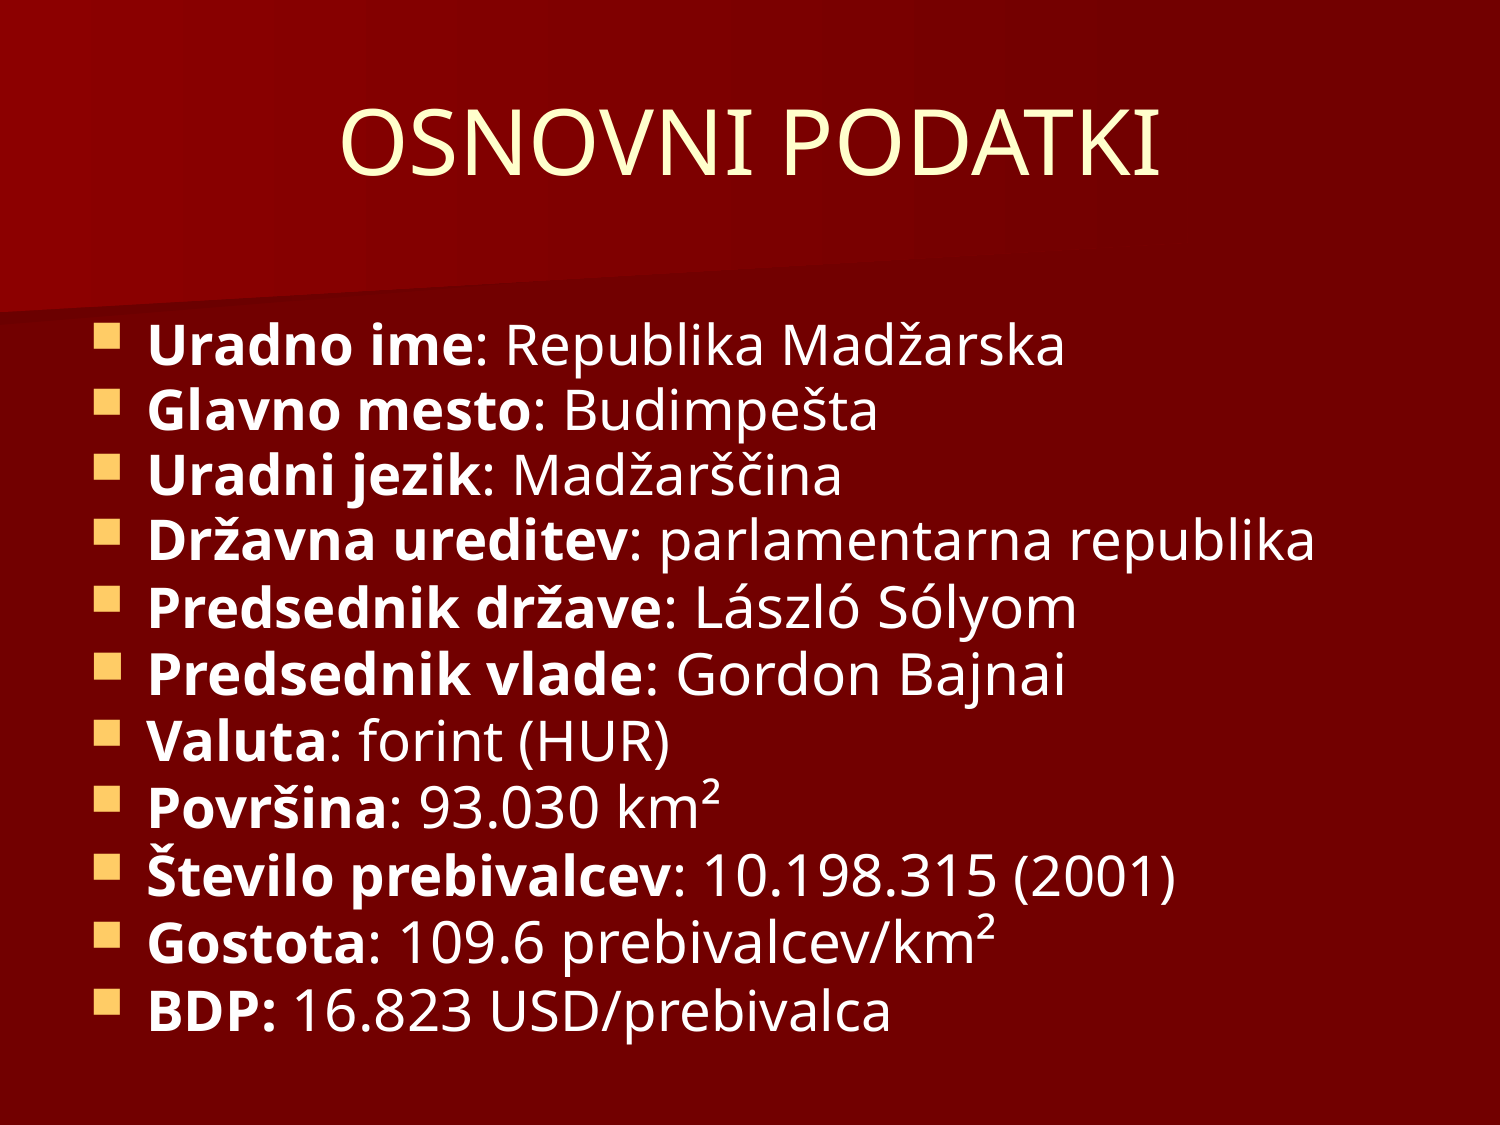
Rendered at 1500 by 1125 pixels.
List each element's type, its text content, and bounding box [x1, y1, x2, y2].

list Uradno ime: Republika Madžarska Glavno mesto: Budimpešta Uradni jezik: Madžarščina Državna ureditev: parlamentarna republika Predsednik države: László Sólyom Predsednik vlade: Gordon Bajnai Valuta: forint (HUR) Površina: 93.030 km² Število prebivalcev: 10.198.315 (2001) Gostota: 109.6 prebivalcev/km² BDP: 16.823 USD/prebivalca [75, 314, 1425, 1125]
title OSNOVNI PODATKI [75, 45, 1425, 233]
